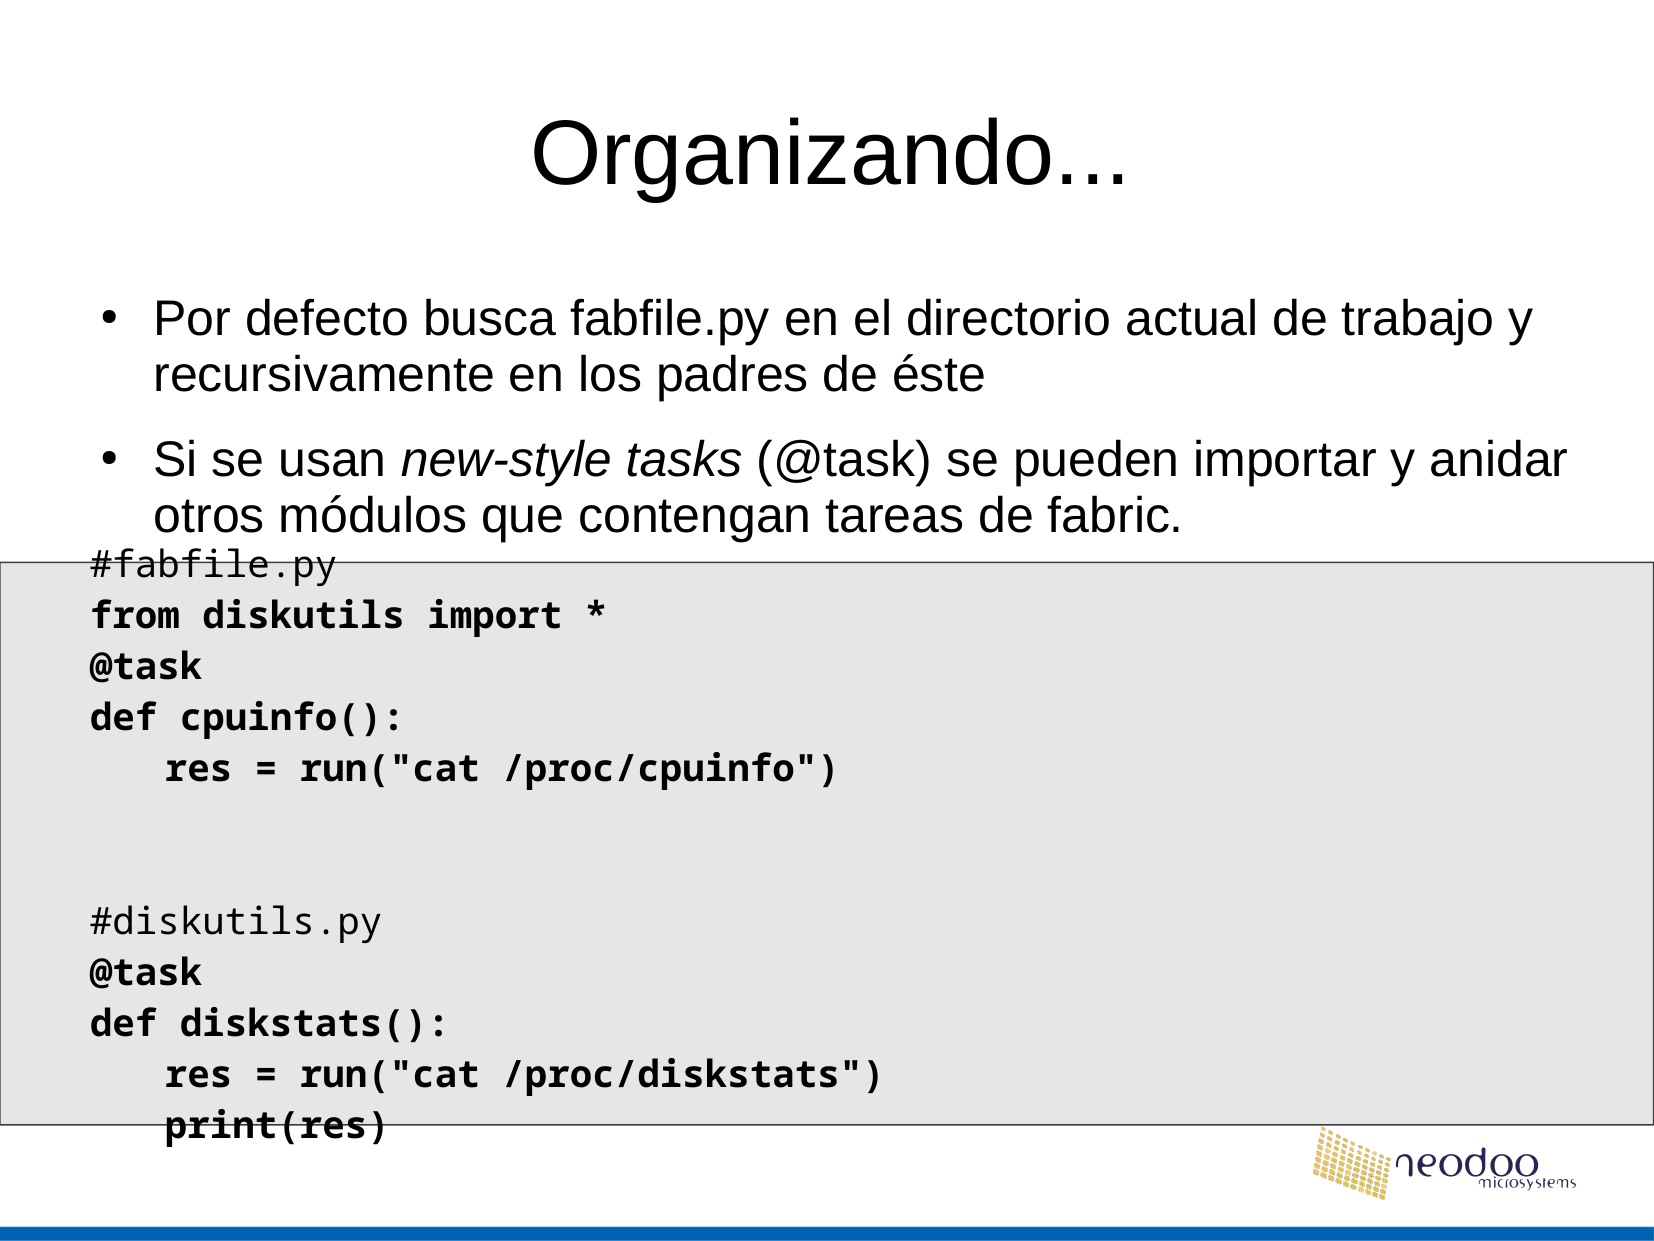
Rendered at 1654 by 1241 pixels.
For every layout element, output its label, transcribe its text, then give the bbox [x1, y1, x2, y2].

title Organizando... [86, 49, 1576, 257]
text_box #fabfile.py from diskutils import * @task def cpuinfo(): res = run("cat /proc/cpuinfo") #diskutils.py @task def diskstats(): res = run("cat /proc/diskstats") print(res) [0, 562, 1654, 1125]
list Por defecto busca fabfile.py en el directorio actual de trabajo y recursivamente en los padres de éste Si se usan new-style tasks (@task) se pueden importar y anidar otros módulos que contengan tareas de fabric. [82, 290, 1571, 562]
picture [1312, 1126, 1576, 1200]
